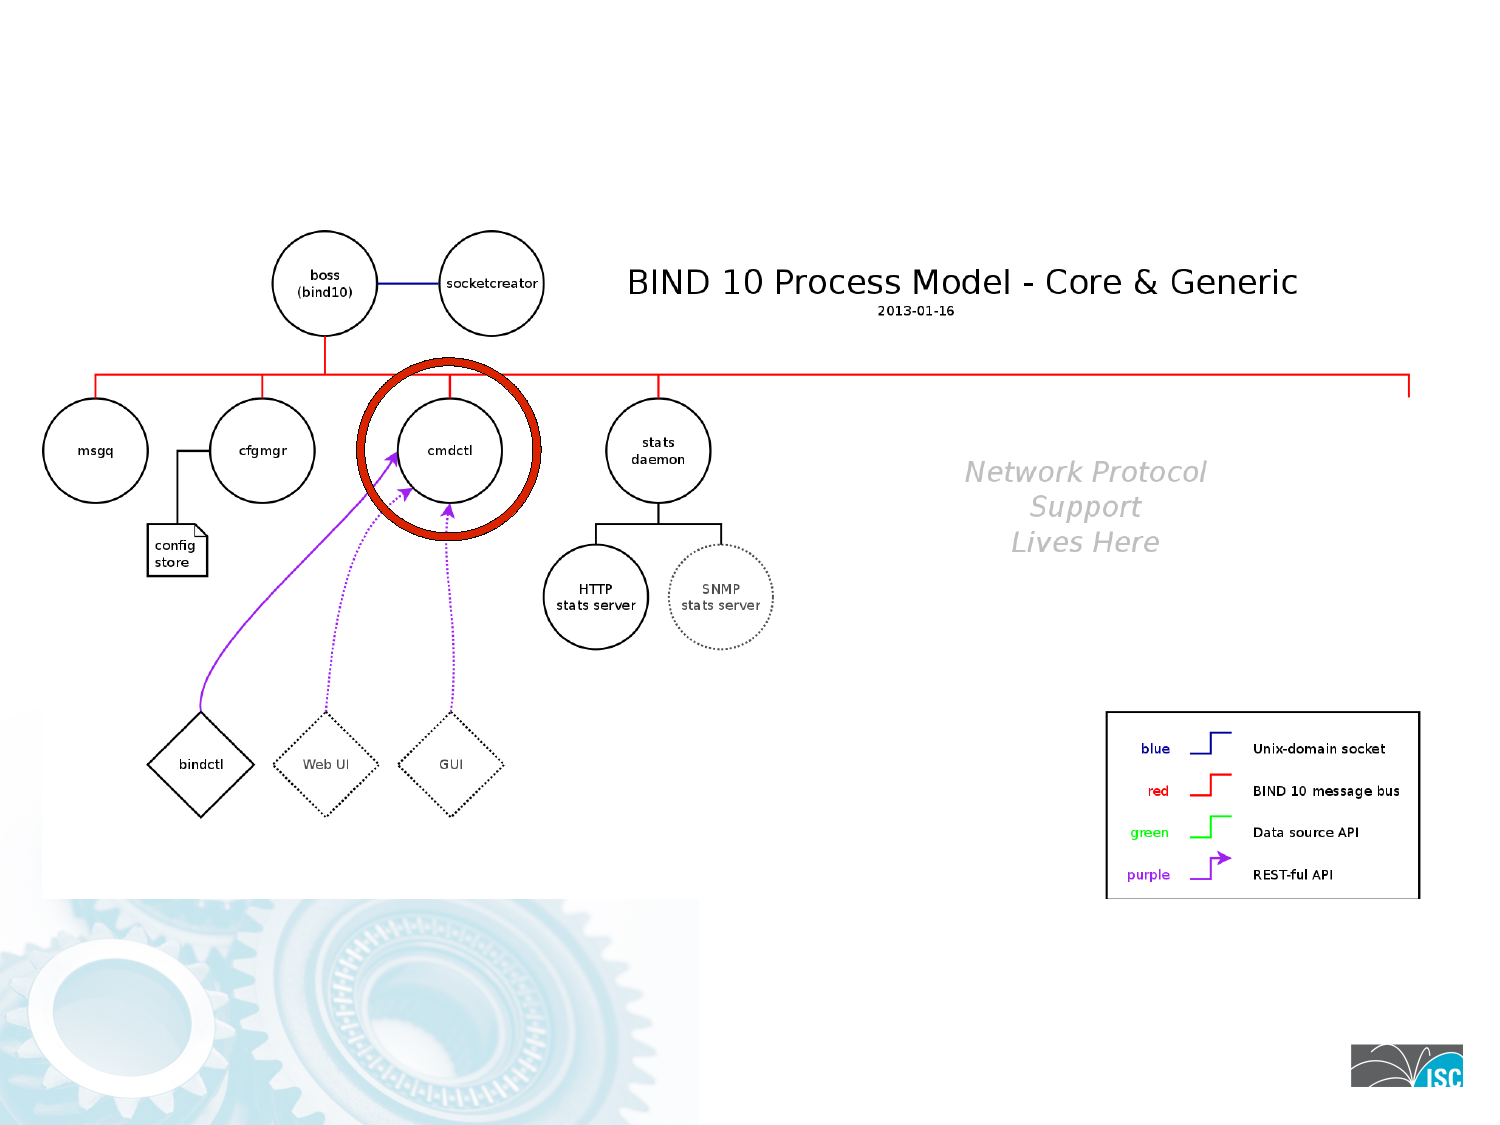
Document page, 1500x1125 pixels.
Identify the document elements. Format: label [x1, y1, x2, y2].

picture [0, 0, 1500, 1125]
text_box [356, 357, 542, 541]
